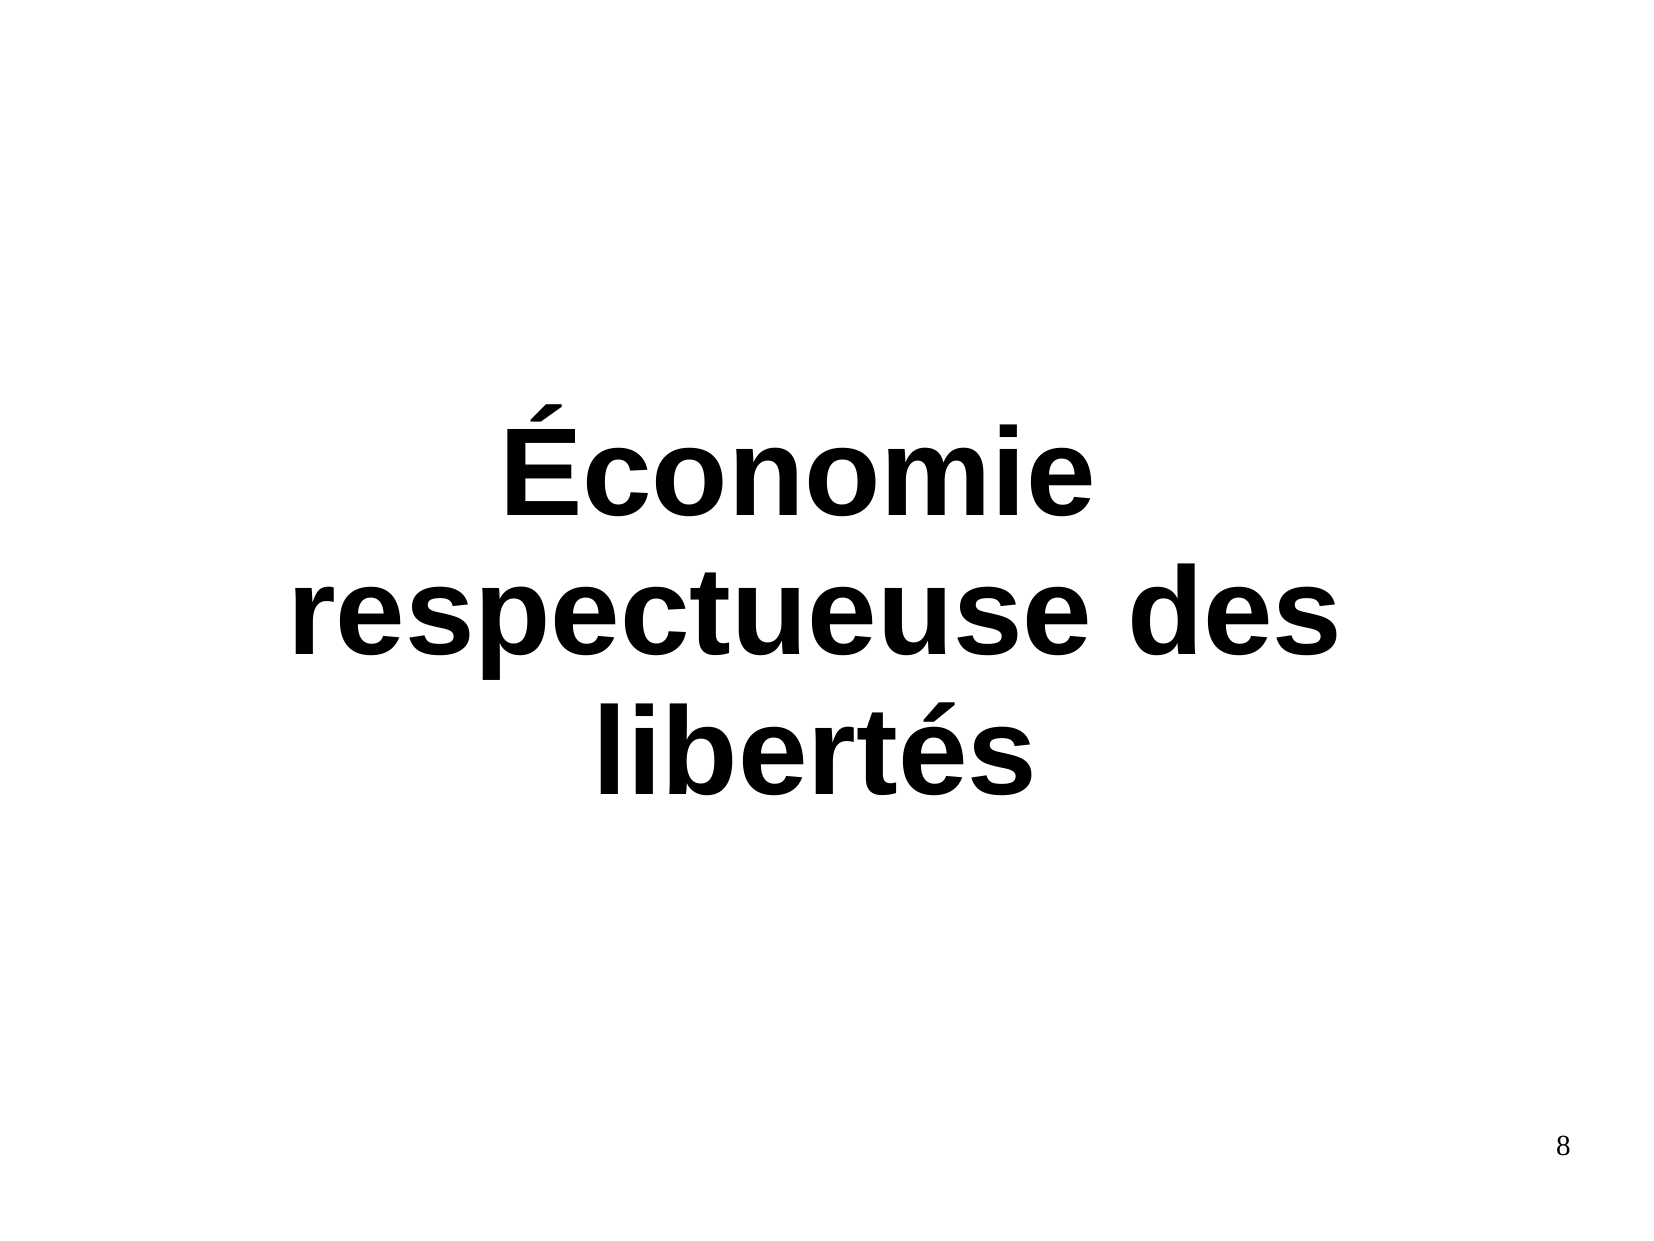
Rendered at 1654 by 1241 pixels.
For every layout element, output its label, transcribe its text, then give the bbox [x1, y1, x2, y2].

title Économie respectueuse des libertés [70, 401, 1560, 822]
